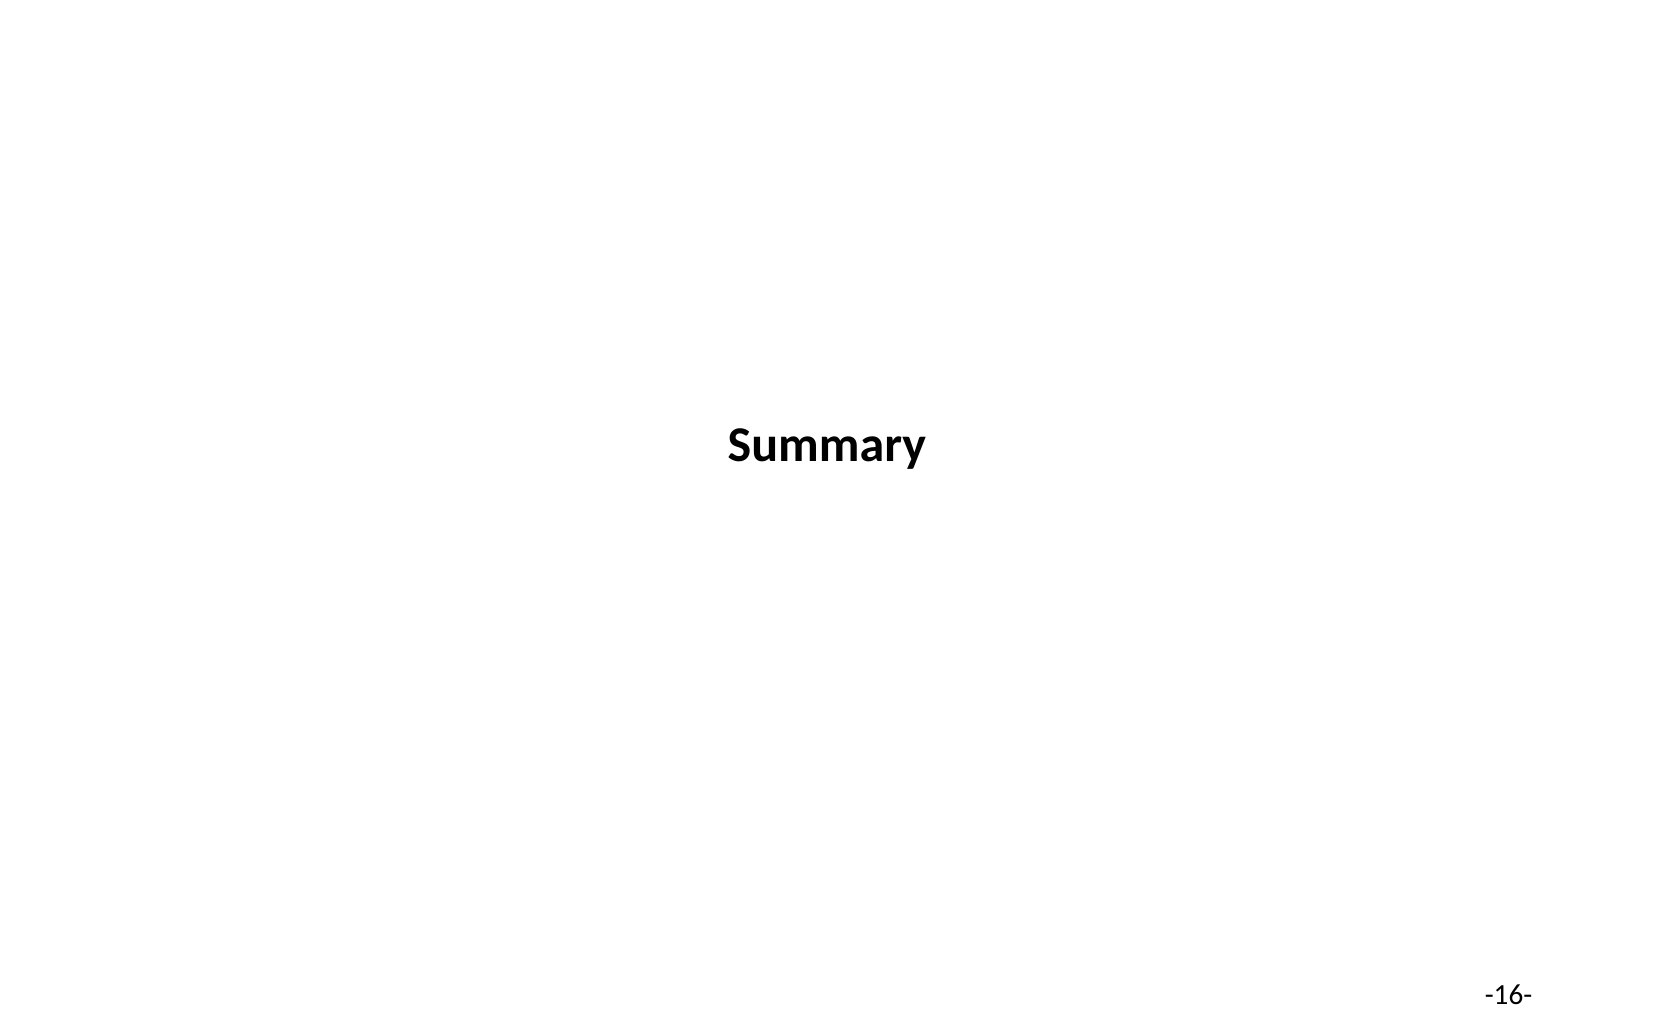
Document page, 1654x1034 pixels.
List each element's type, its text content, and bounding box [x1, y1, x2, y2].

text_box Summary [206, 410, 1447, 670]
